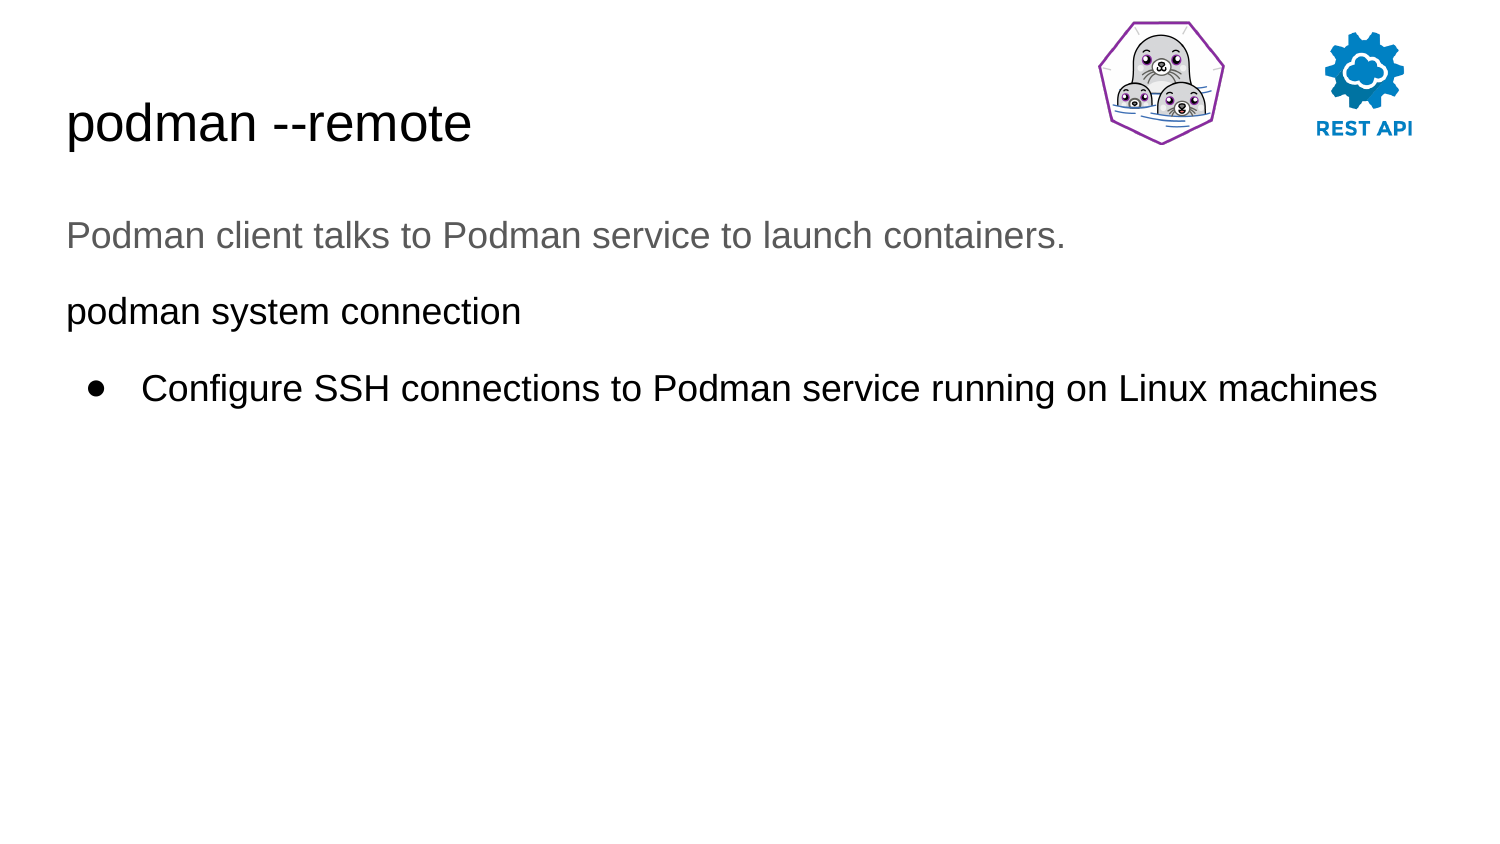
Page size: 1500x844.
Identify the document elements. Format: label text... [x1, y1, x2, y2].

picture [1098, 21, 1225, 146]
list Podman client talks to Podman service to launch containers. podman system connection Configure SSH connections to Podman service running on Linux machines [51, 189, 1449, 750]
picture [1300, 16, 1428, 151]
title podman --remote [51, 72, 1449, 167]
